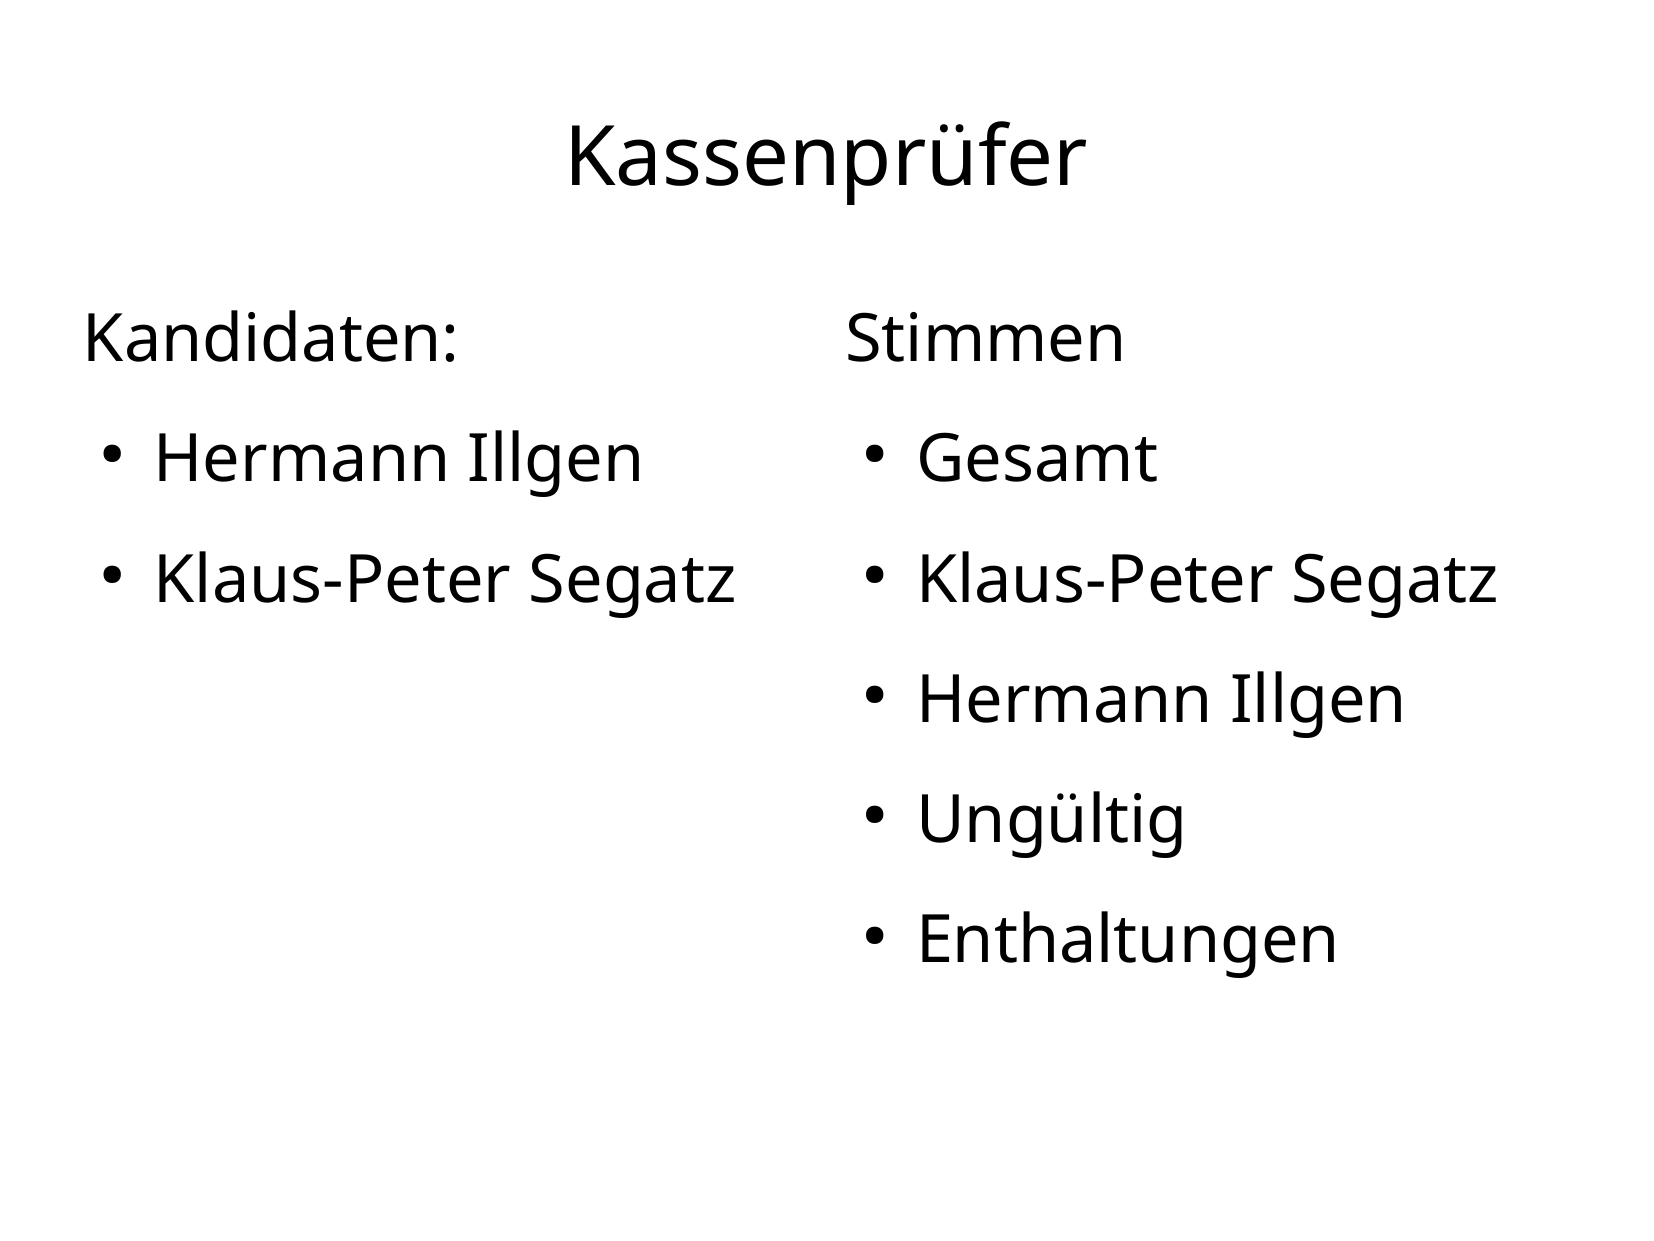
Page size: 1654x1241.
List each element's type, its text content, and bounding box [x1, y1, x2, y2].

title Kassenprüfer [82, 56, 1571, 250]
list Kandidaten: Hermann Illgen Klaus-Peter Segatz [82, 290, 809, 592]
list Stimmen Gesamt Klaus-Peter Segatz Hermann Illgen Ungültig Enthaltungen [845, 290, 1572, 923]
